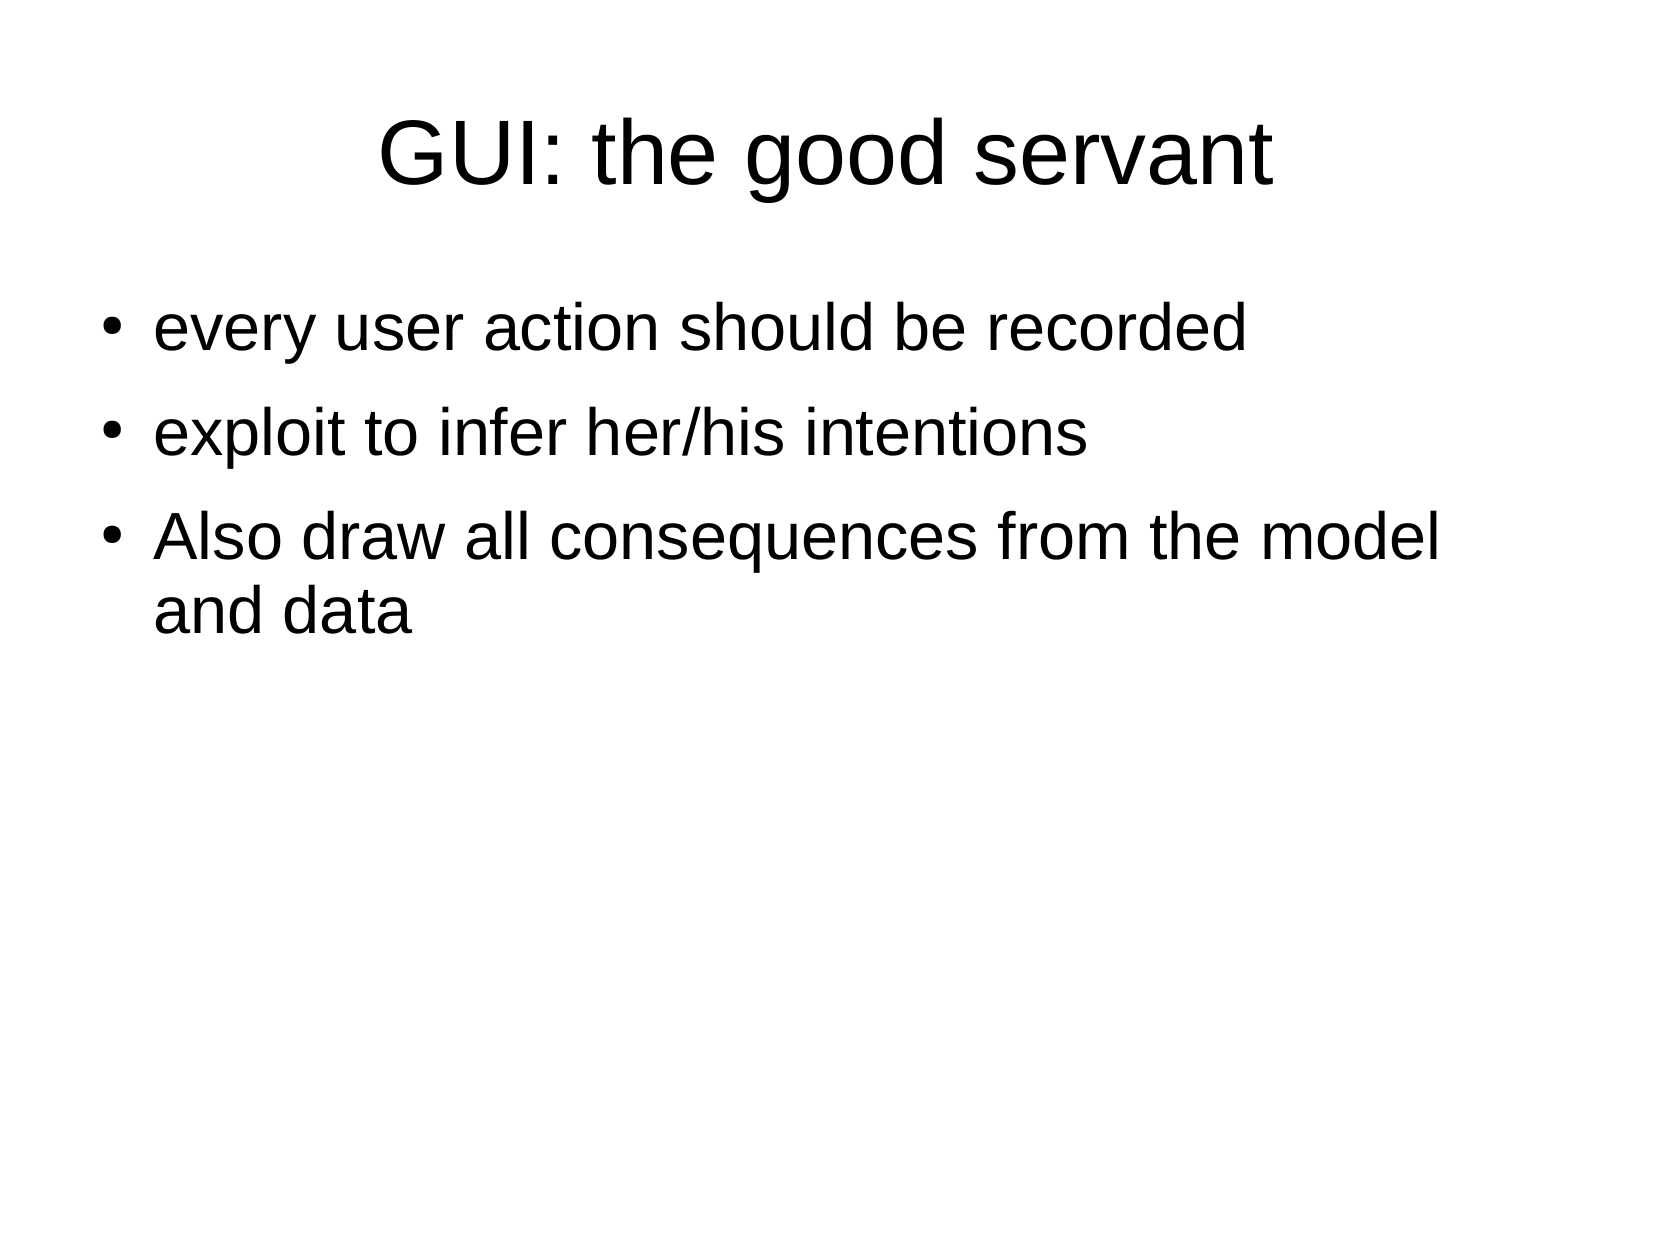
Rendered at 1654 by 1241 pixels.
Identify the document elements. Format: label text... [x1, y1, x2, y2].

title GUI: the good servant [82, 56, 1571, 250]
list every user action should be recorded exploit to infer her/his intentions Also draw all consequences from the model and data [82, 290, 1571, 1094]
